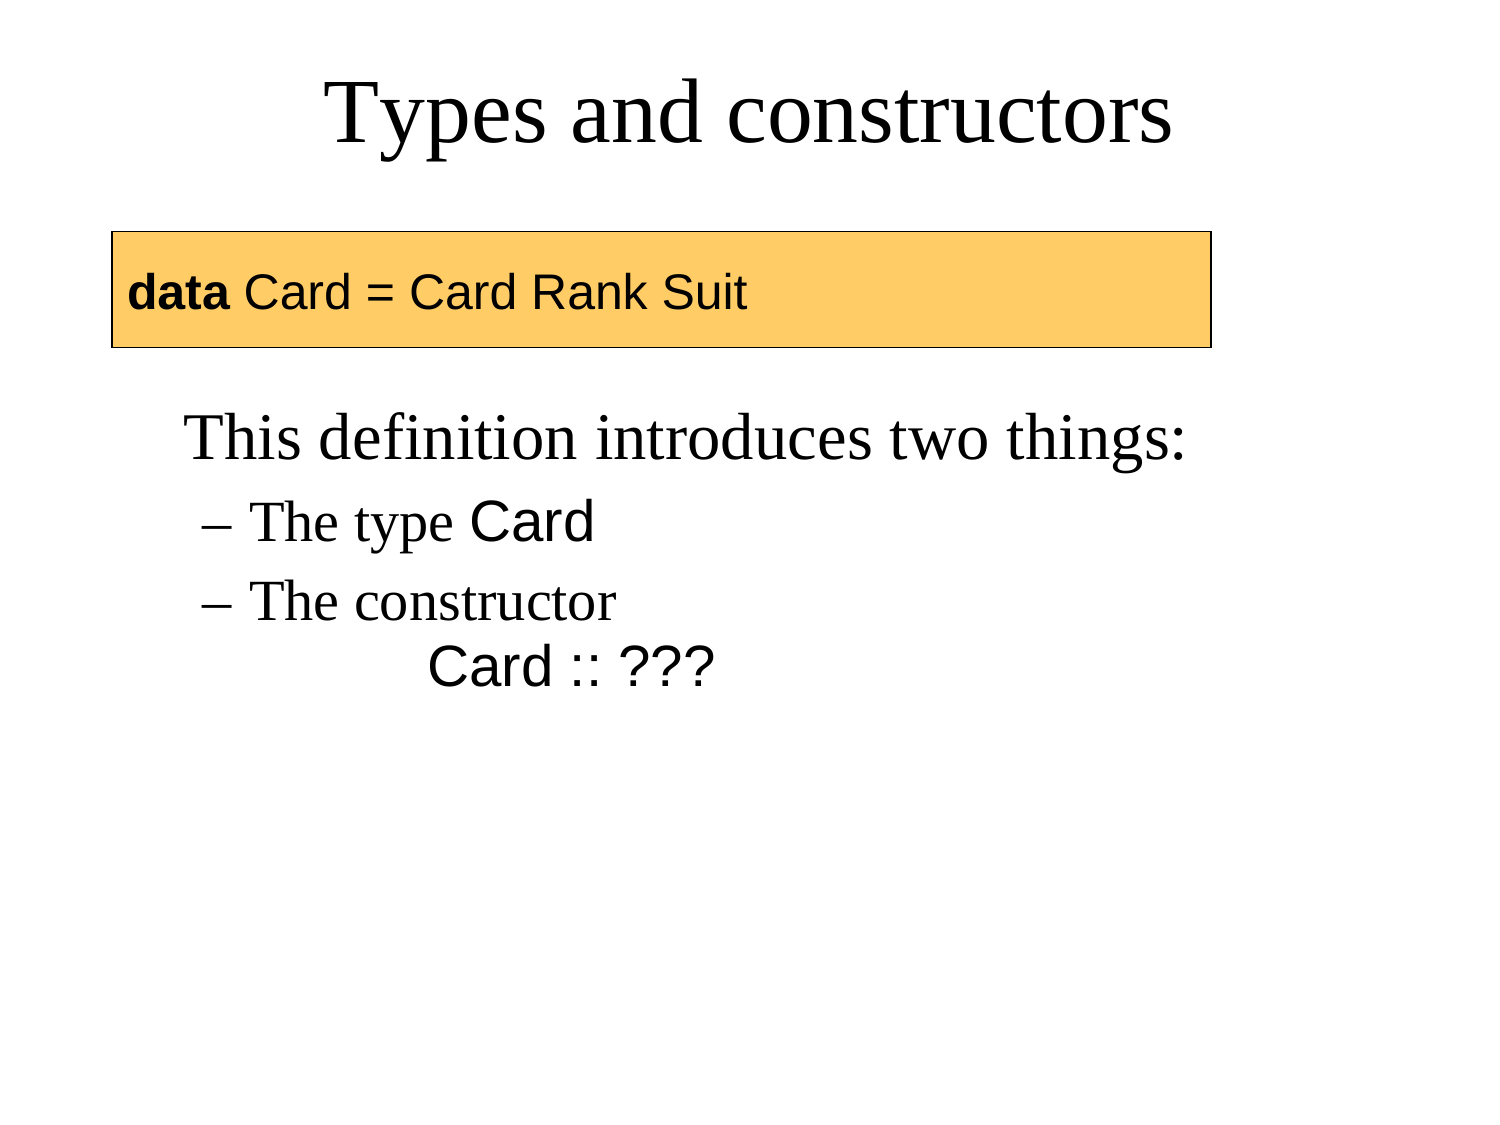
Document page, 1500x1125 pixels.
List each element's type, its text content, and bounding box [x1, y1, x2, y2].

title Types and constructors [112, 17, 1388, 205]
text_box data Card = Card Rank Suit [112, 231, 1211, 348]
list This definition introduces two things: The type Card The constructor Card :: ??? [112, 392, 1388, 996]
